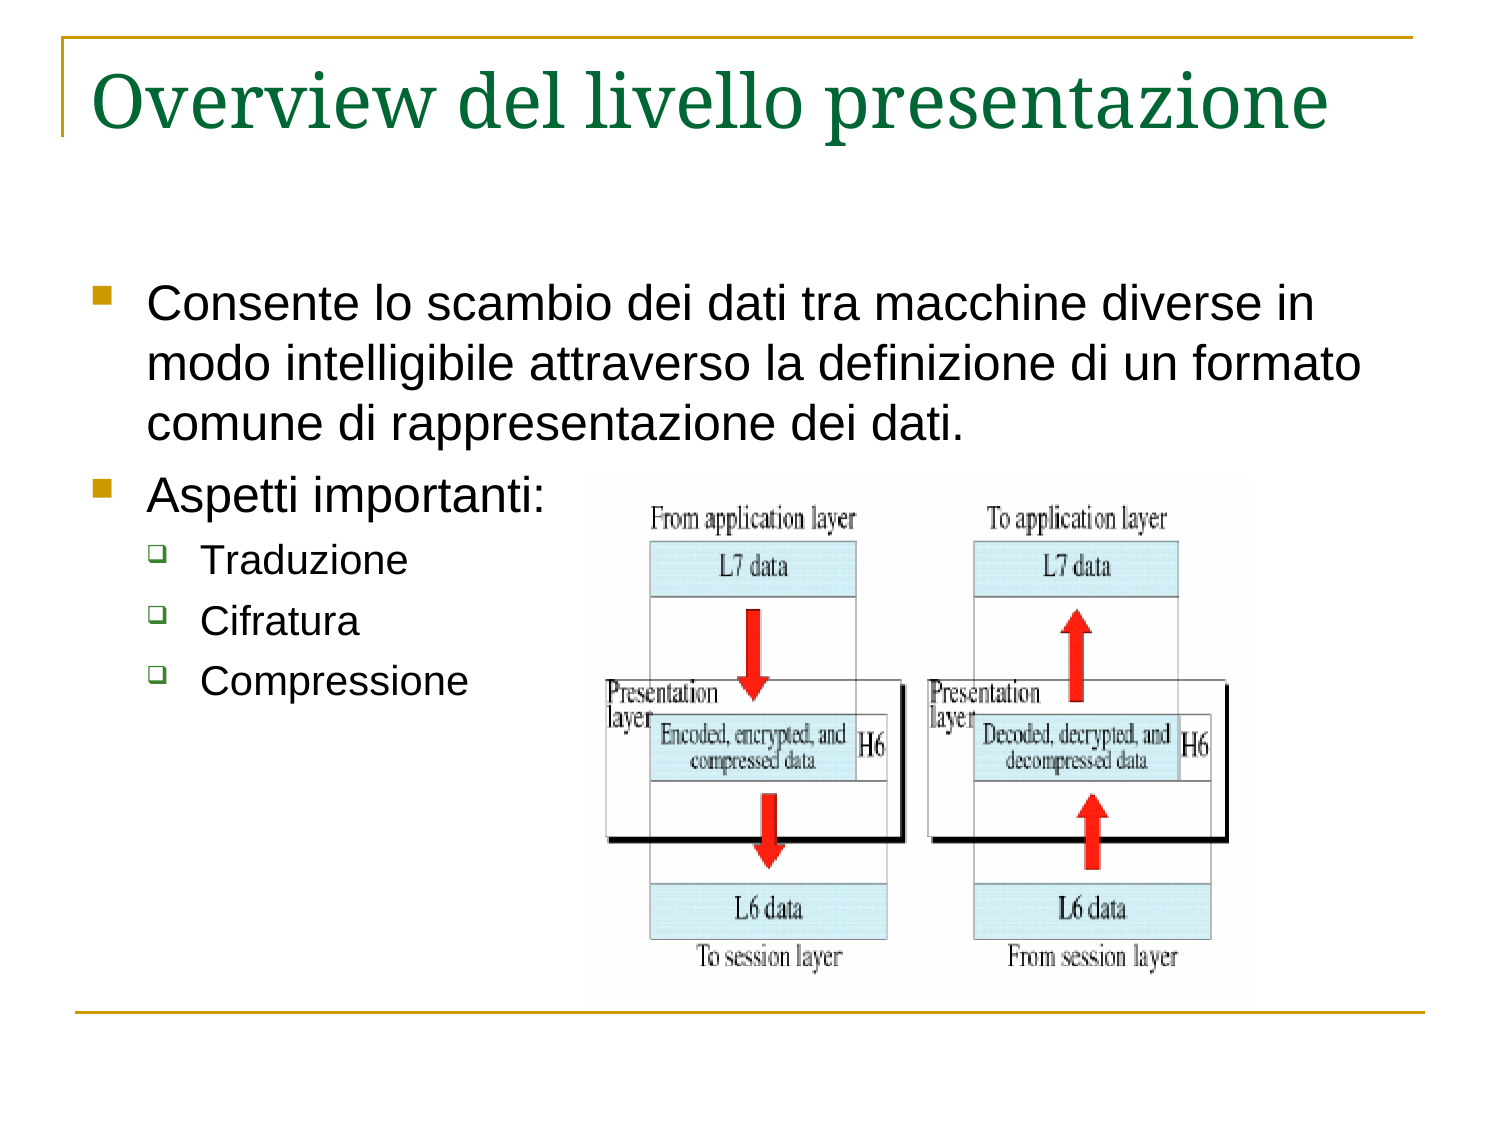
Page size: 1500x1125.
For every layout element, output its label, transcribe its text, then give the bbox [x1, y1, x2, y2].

title Overview del livello presentazione [75, 45, 1426, 233]
picture [585, 478, 1254, 1010]
list Consente lo scambio dei dati tra macchine diverse in modo intelligibile attraverso la definizione di un formato comune di rappresentazione dei dati. Aspetti importanti: Traduzione Cifratura Compressione [75, 262, 1426, 1006]
